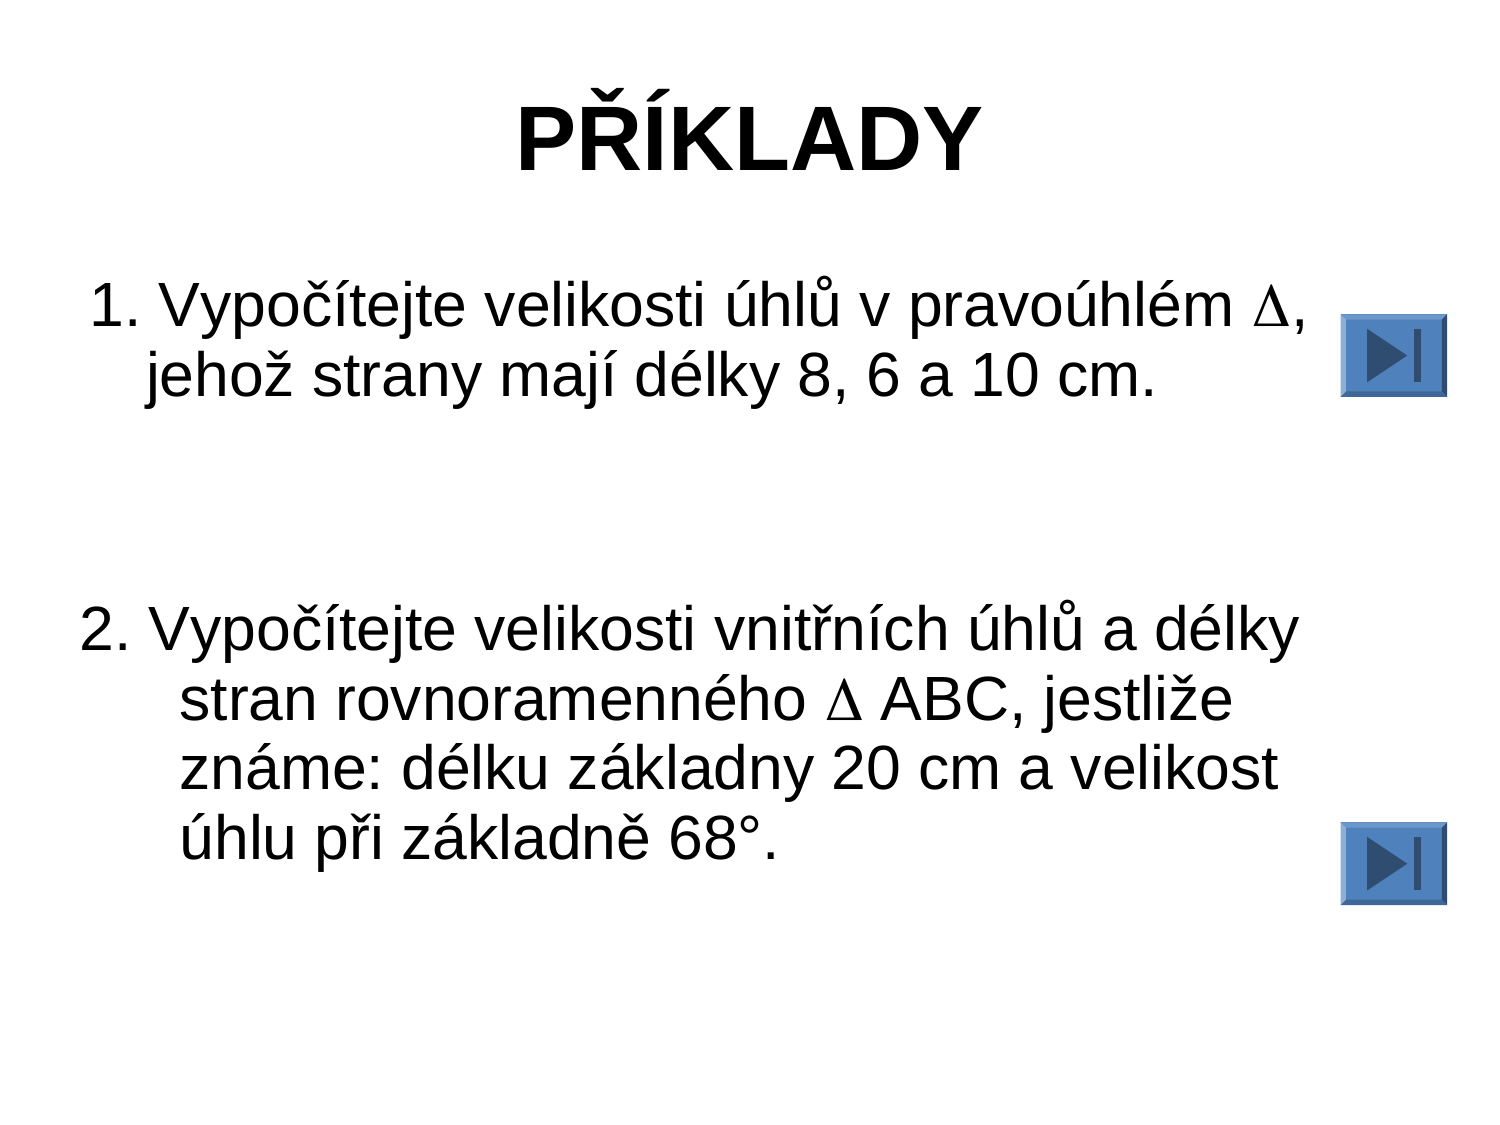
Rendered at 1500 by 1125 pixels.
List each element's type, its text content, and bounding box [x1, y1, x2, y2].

list 1. Vypočítejte velikosti úhlů v pravoúhlém , jehož strany mají délky 8, 6 a 10 cm. [75, 262, 1426, 433]
text_box [1341, 822, 1448, 906]
text_box 2. Vypočítejte velikosti vnitřních úhlů a délky stran rovnoramenného  ABC, jestliže známe: délku základny 20 cm a velikost úhlu při základně 68°. [64, 586, 1412, 929]
text_box [1342, 314, 1448, 397]
title PŘÍKLADY [75, 45, 1426, 233]
